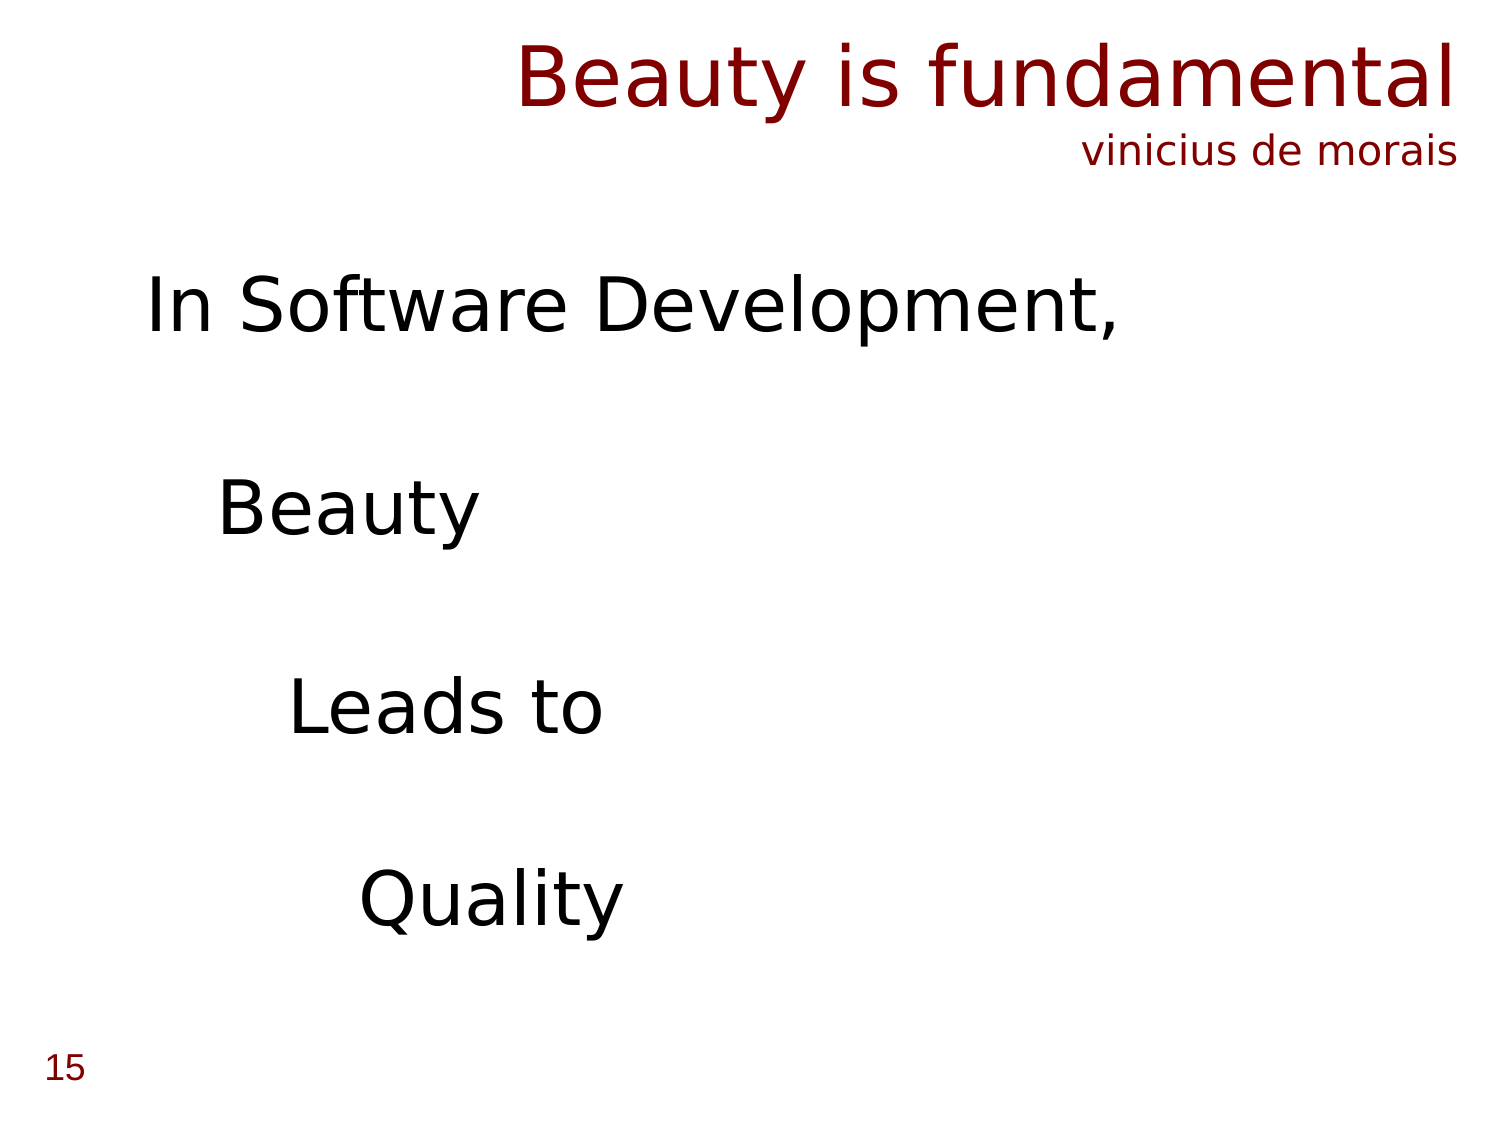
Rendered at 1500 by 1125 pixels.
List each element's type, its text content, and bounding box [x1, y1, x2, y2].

title Beauty is fundamental vinicius de morais [70, 27, 1459, 178]
list In Software Development, Beauty Leads to Quality [75, 261, 1447, 1004]
